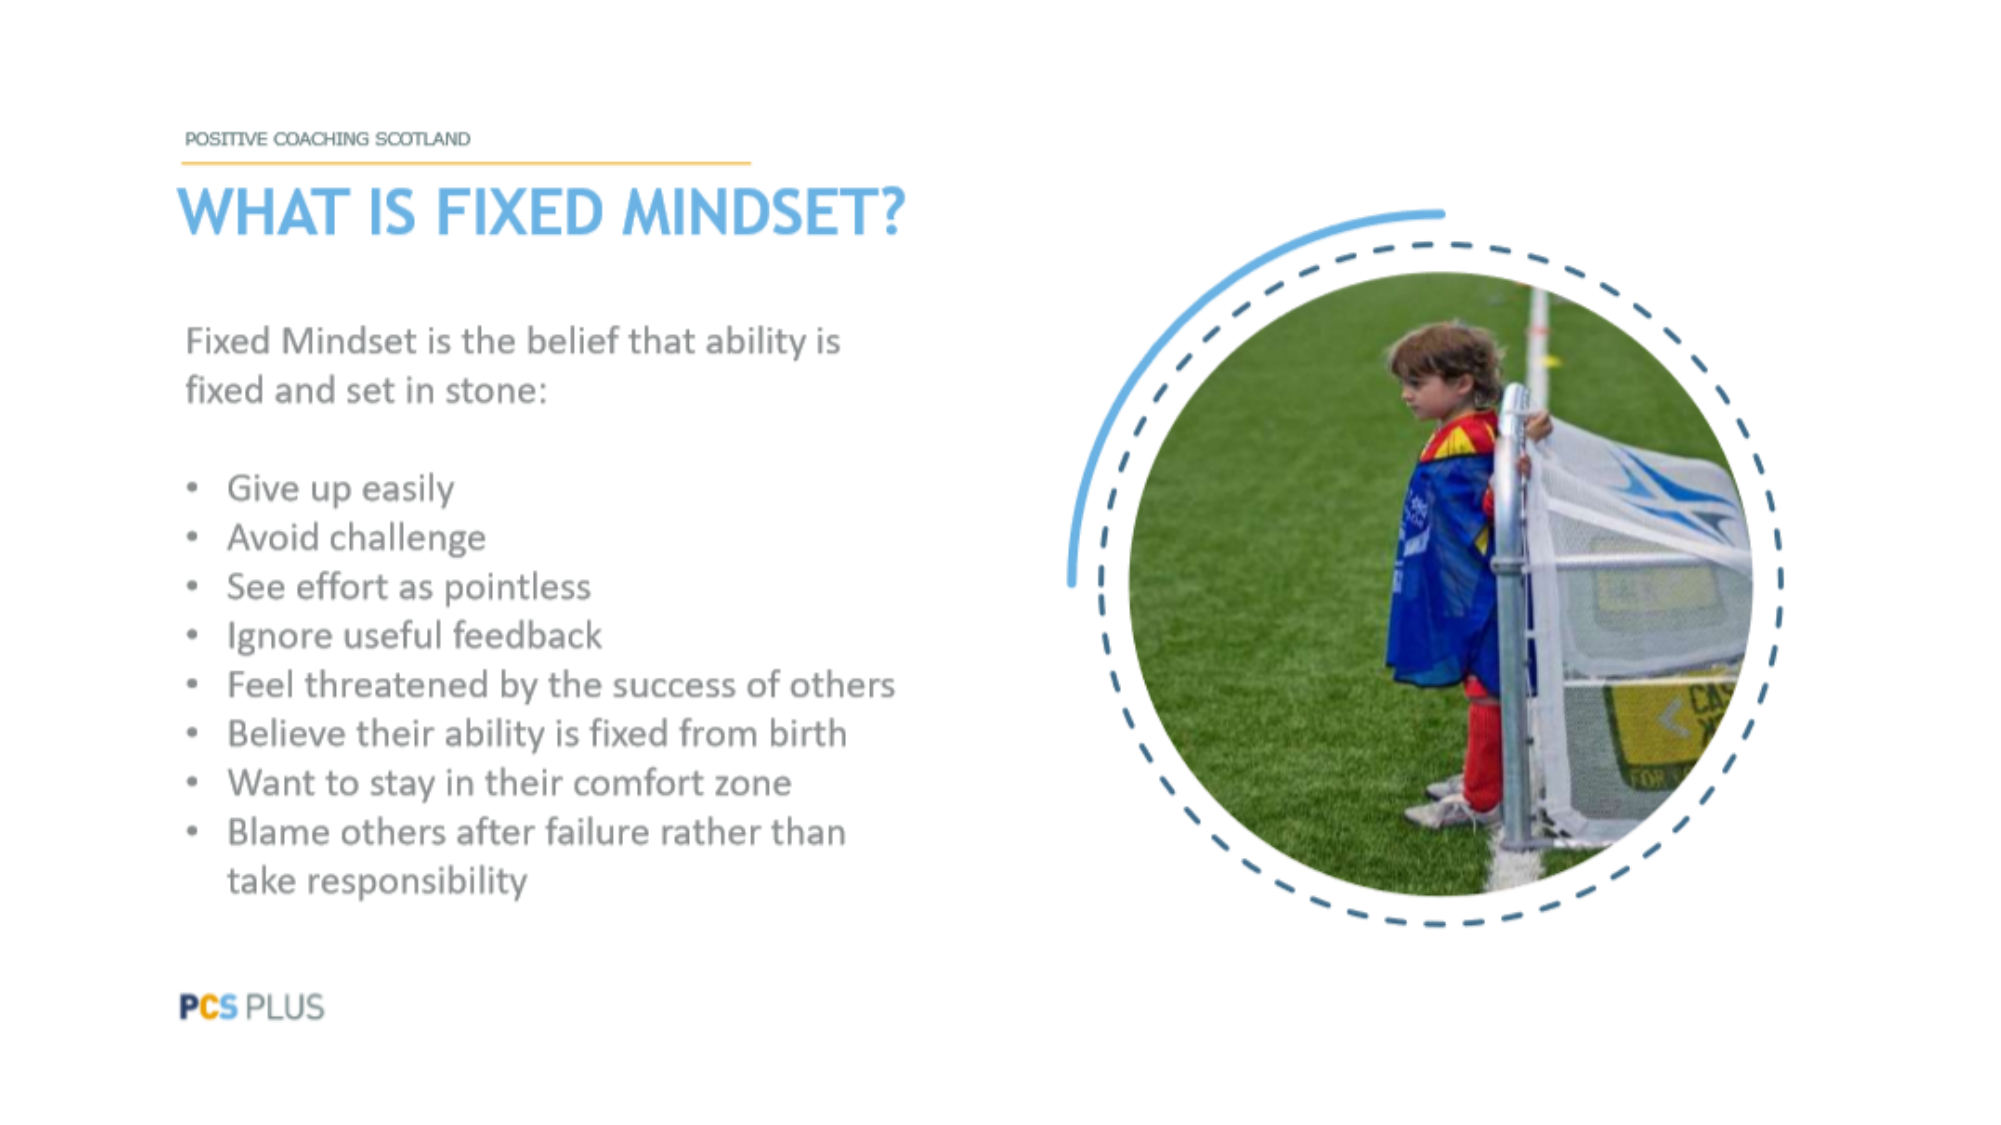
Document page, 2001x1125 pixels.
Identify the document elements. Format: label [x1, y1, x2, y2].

picture [131, 93, 1820, 1048]
